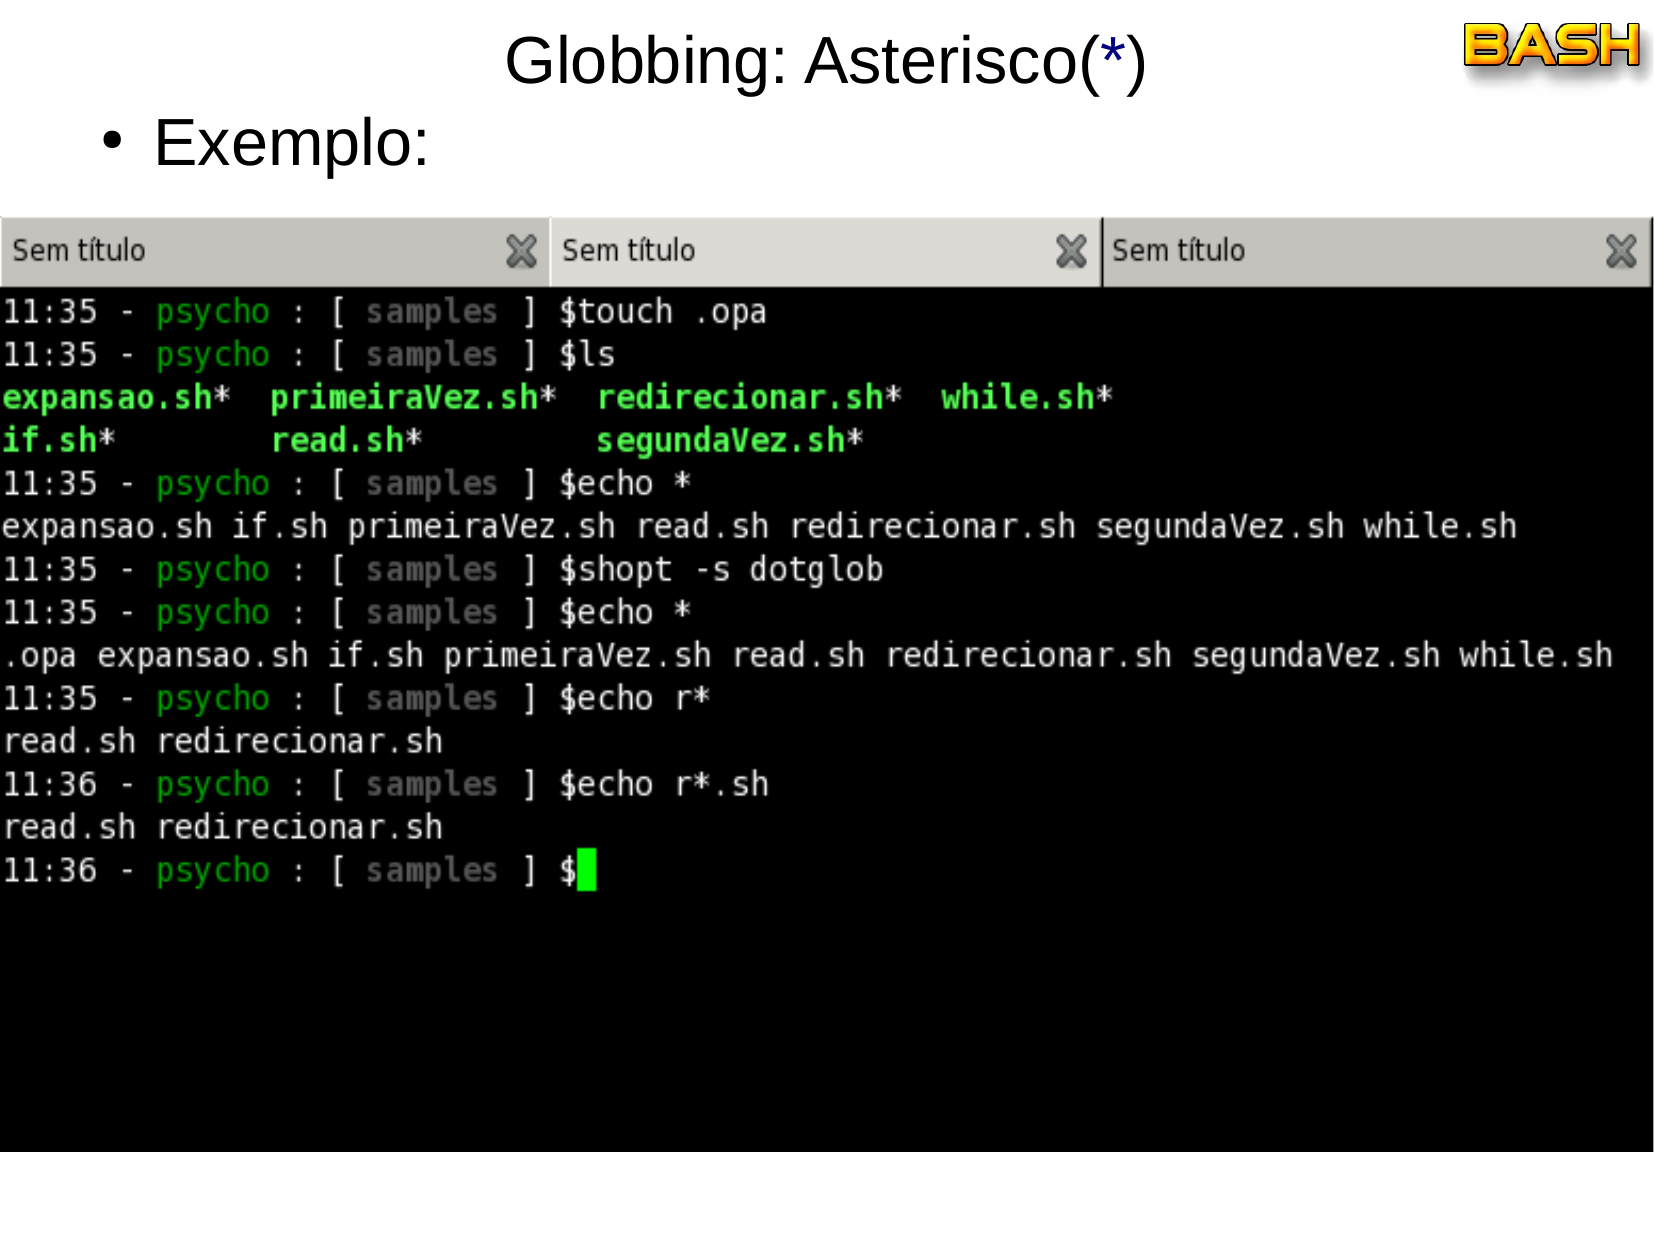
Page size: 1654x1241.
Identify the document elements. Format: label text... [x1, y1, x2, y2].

list Exemplo: [82, 104, 1571, 216]
picture [1450, 0, 1654, 96]
picture [0, 216, 1654, 1152]
title Globbing: Asterisco(*) [82, 22, 1571, 98]
